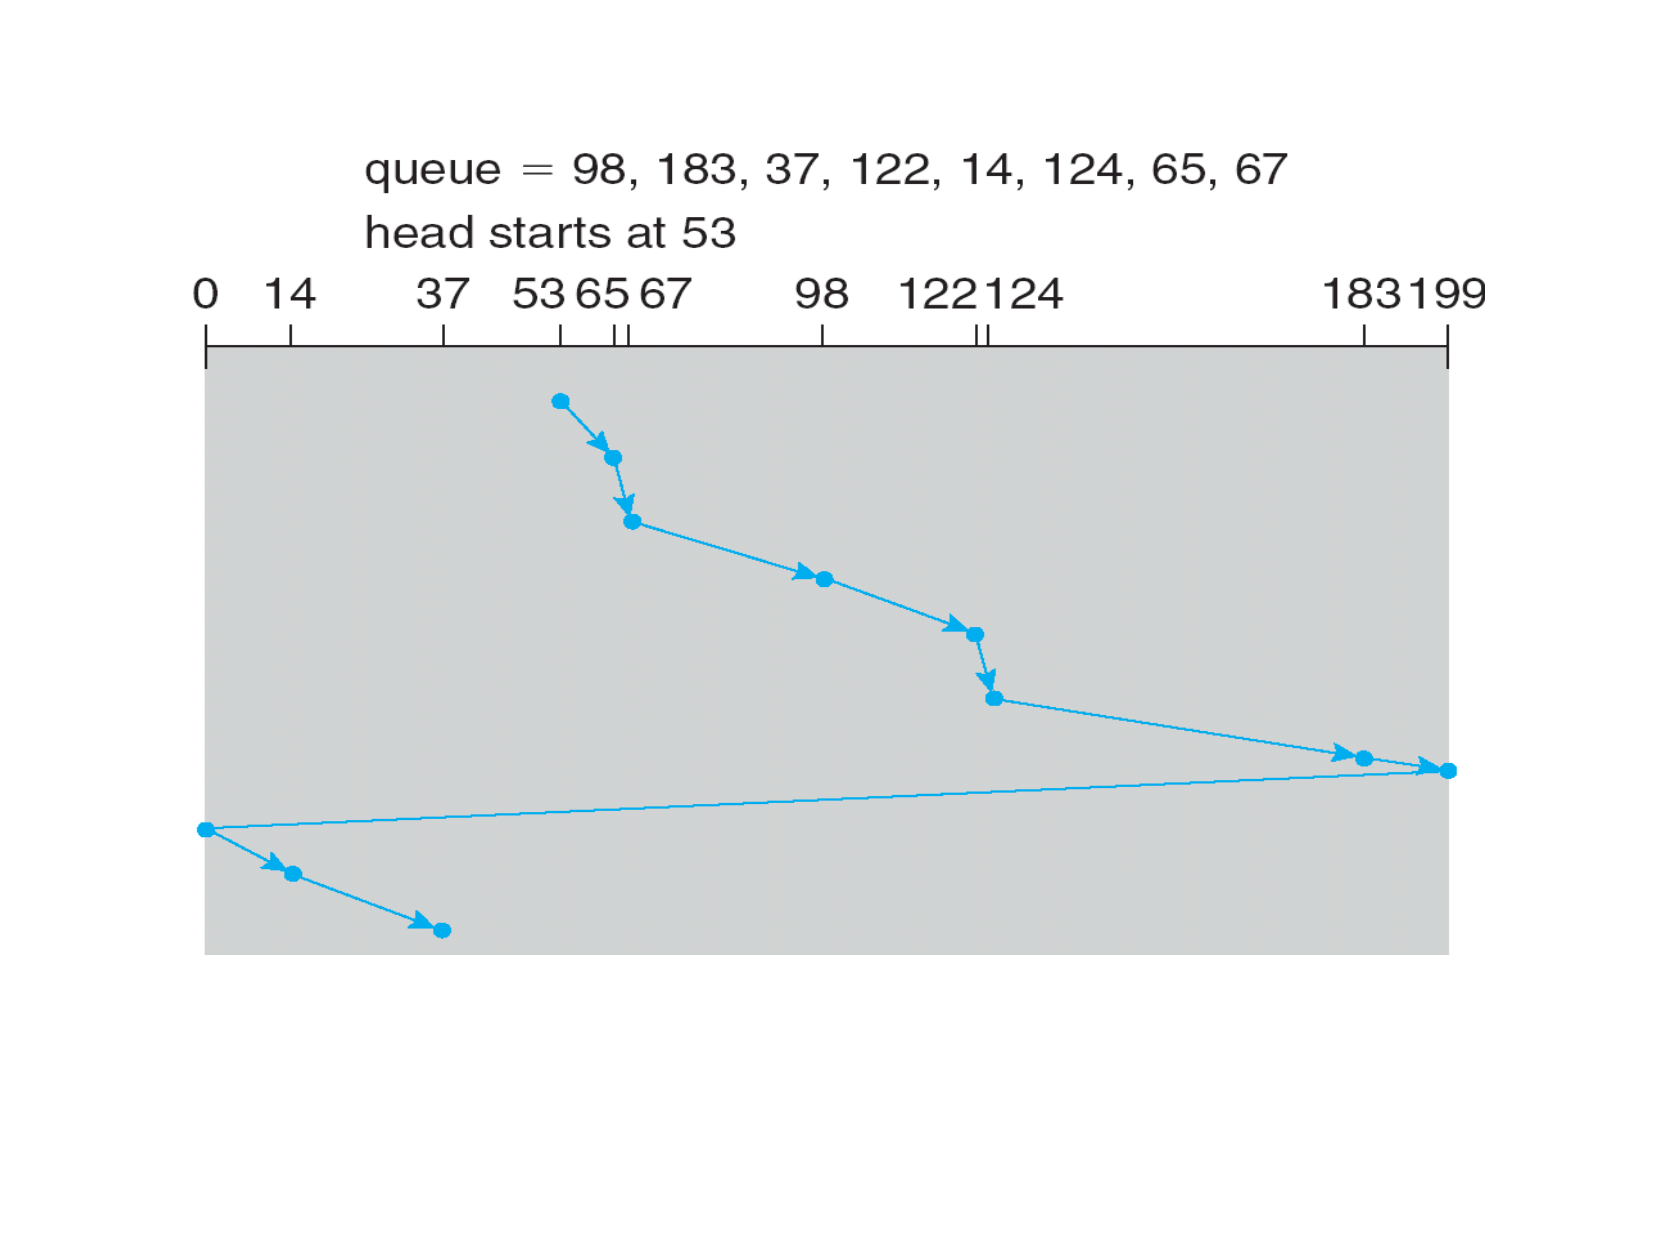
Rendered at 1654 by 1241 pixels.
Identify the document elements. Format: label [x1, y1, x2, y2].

picture [192, 143, 1486, 955]
